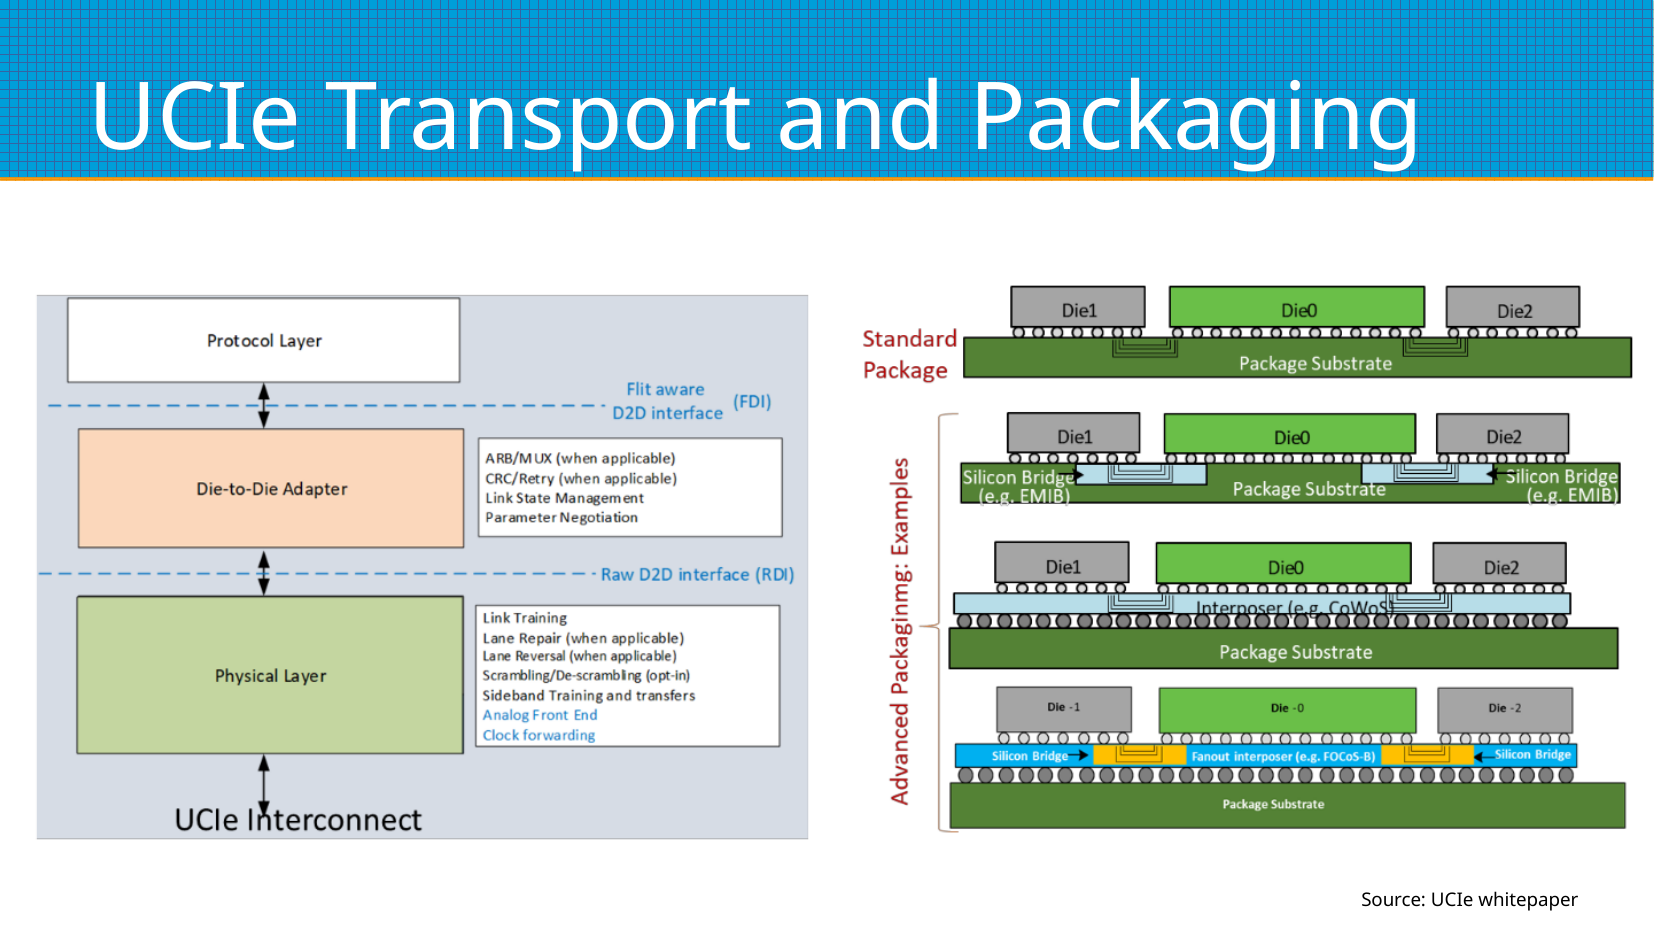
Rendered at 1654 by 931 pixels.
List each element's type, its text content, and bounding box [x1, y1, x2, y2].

picture [0, 272, 1653, 852]
text_box Source: UCIe whitepaper [1355, 880, 1585, 919]
title UCIe Transport and Packaging [88, 14, 1565, 178]
